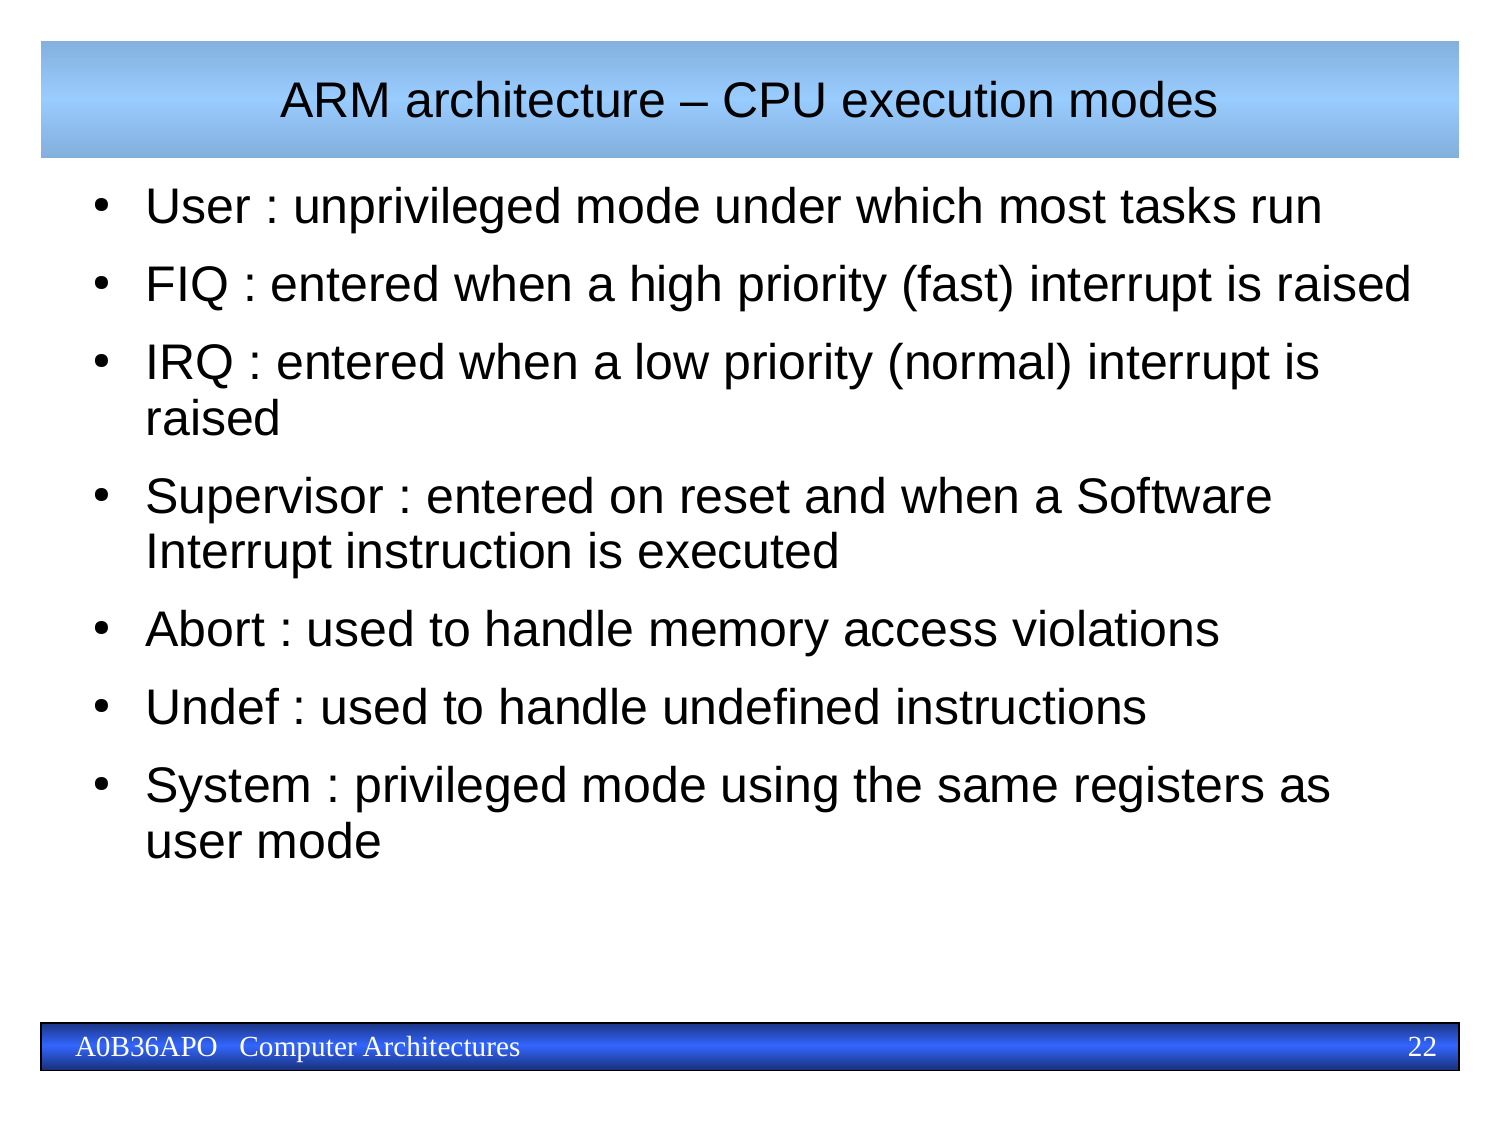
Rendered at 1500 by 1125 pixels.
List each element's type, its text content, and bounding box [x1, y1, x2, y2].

title ARM architecture – CPU execution modes [41, 41, 1459, 158]
list User : unprivileged mode under which most tasks run FIQ : entered when a high priority (fast) interrupt is raised IRQ : entered when a low priority (normal) interrupt is raised Supervisor : entered on reset and when a Software Interrupt instruction is executed Abort : used to handle memory access violations Undef : used to handle undefined instructions System : privileged mode using the same registers as user mode [75, 178, 1426, 988]
